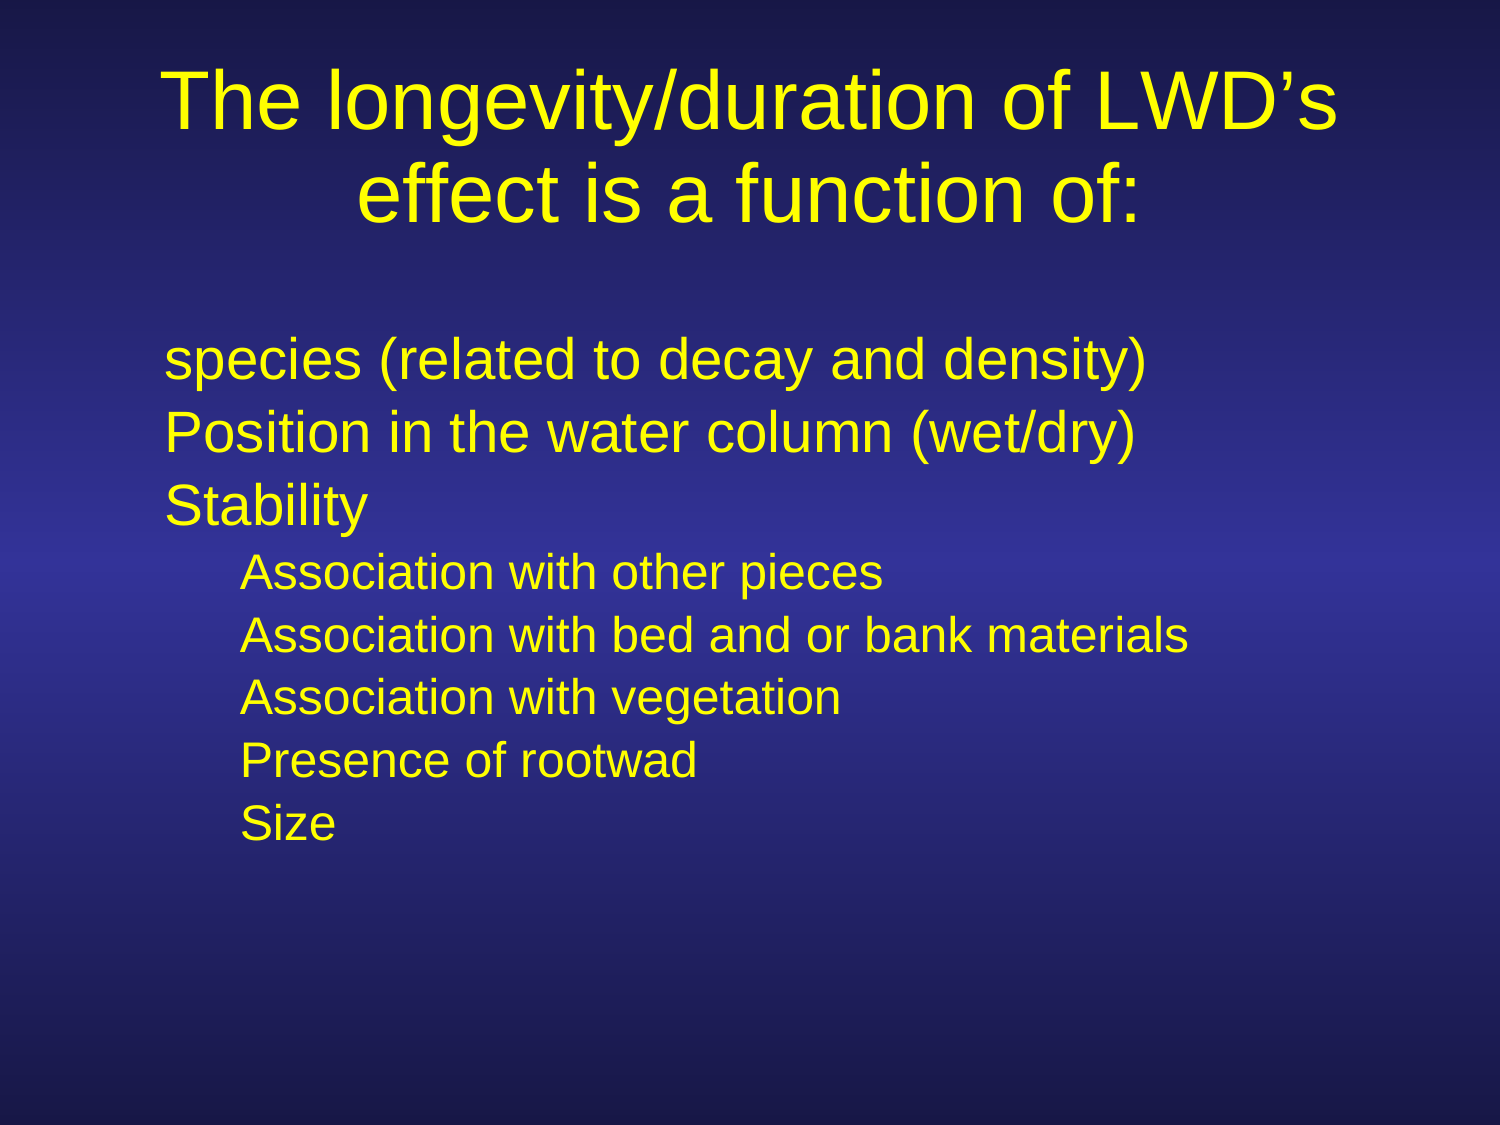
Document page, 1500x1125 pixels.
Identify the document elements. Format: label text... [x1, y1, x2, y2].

title The longevity/duration of LWD’s effect is a function of: [75, 39, 1426, 256]
list species (related to decay and density) Position in the water column (wet/dry) Stability Association with other pieces Association with bed and or bank materials Association with vegetation Presence of rootwad Size [75, 324, 1426, 913]
